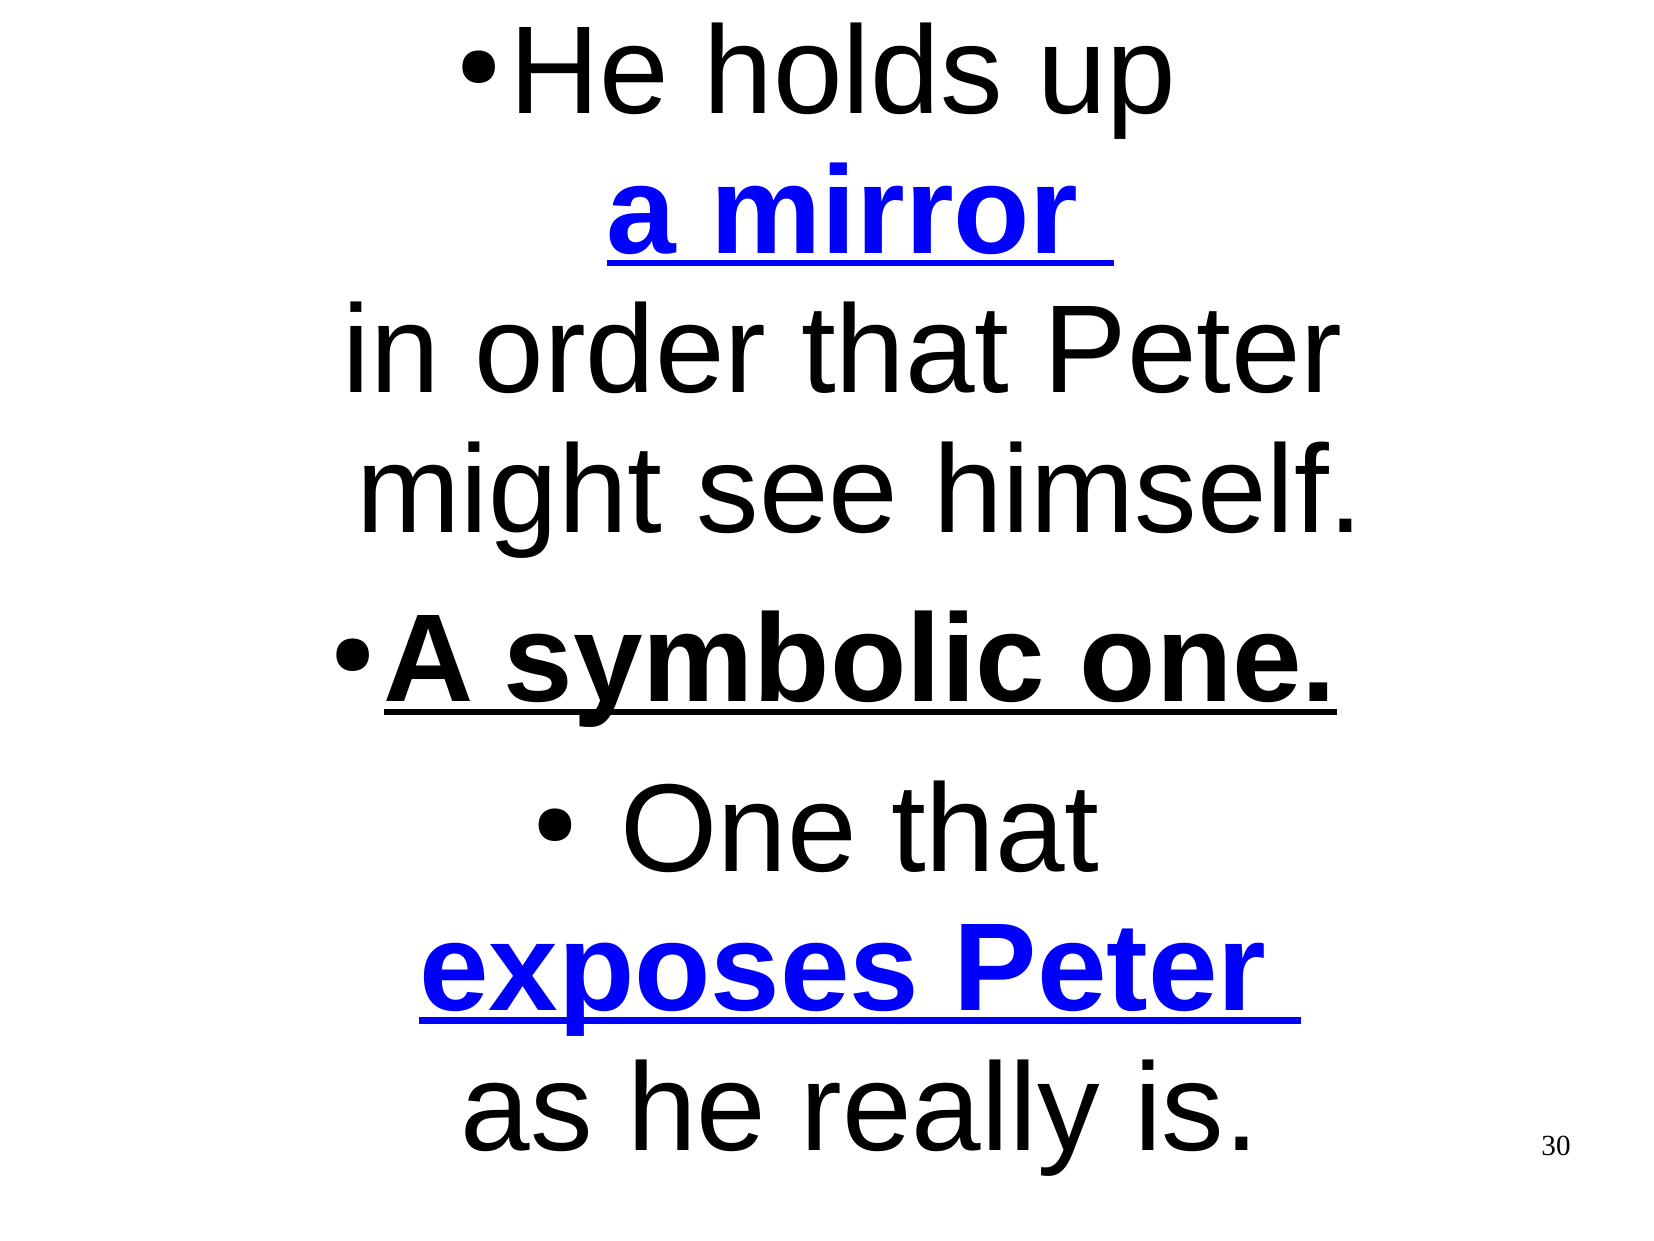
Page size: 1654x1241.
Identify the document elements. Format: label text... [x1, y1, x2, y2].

list He holds up a mirror in order that Peter might see himself. A symbolic one. One that exposes Peter as he really is. [0, 0, 1651, 1238]
